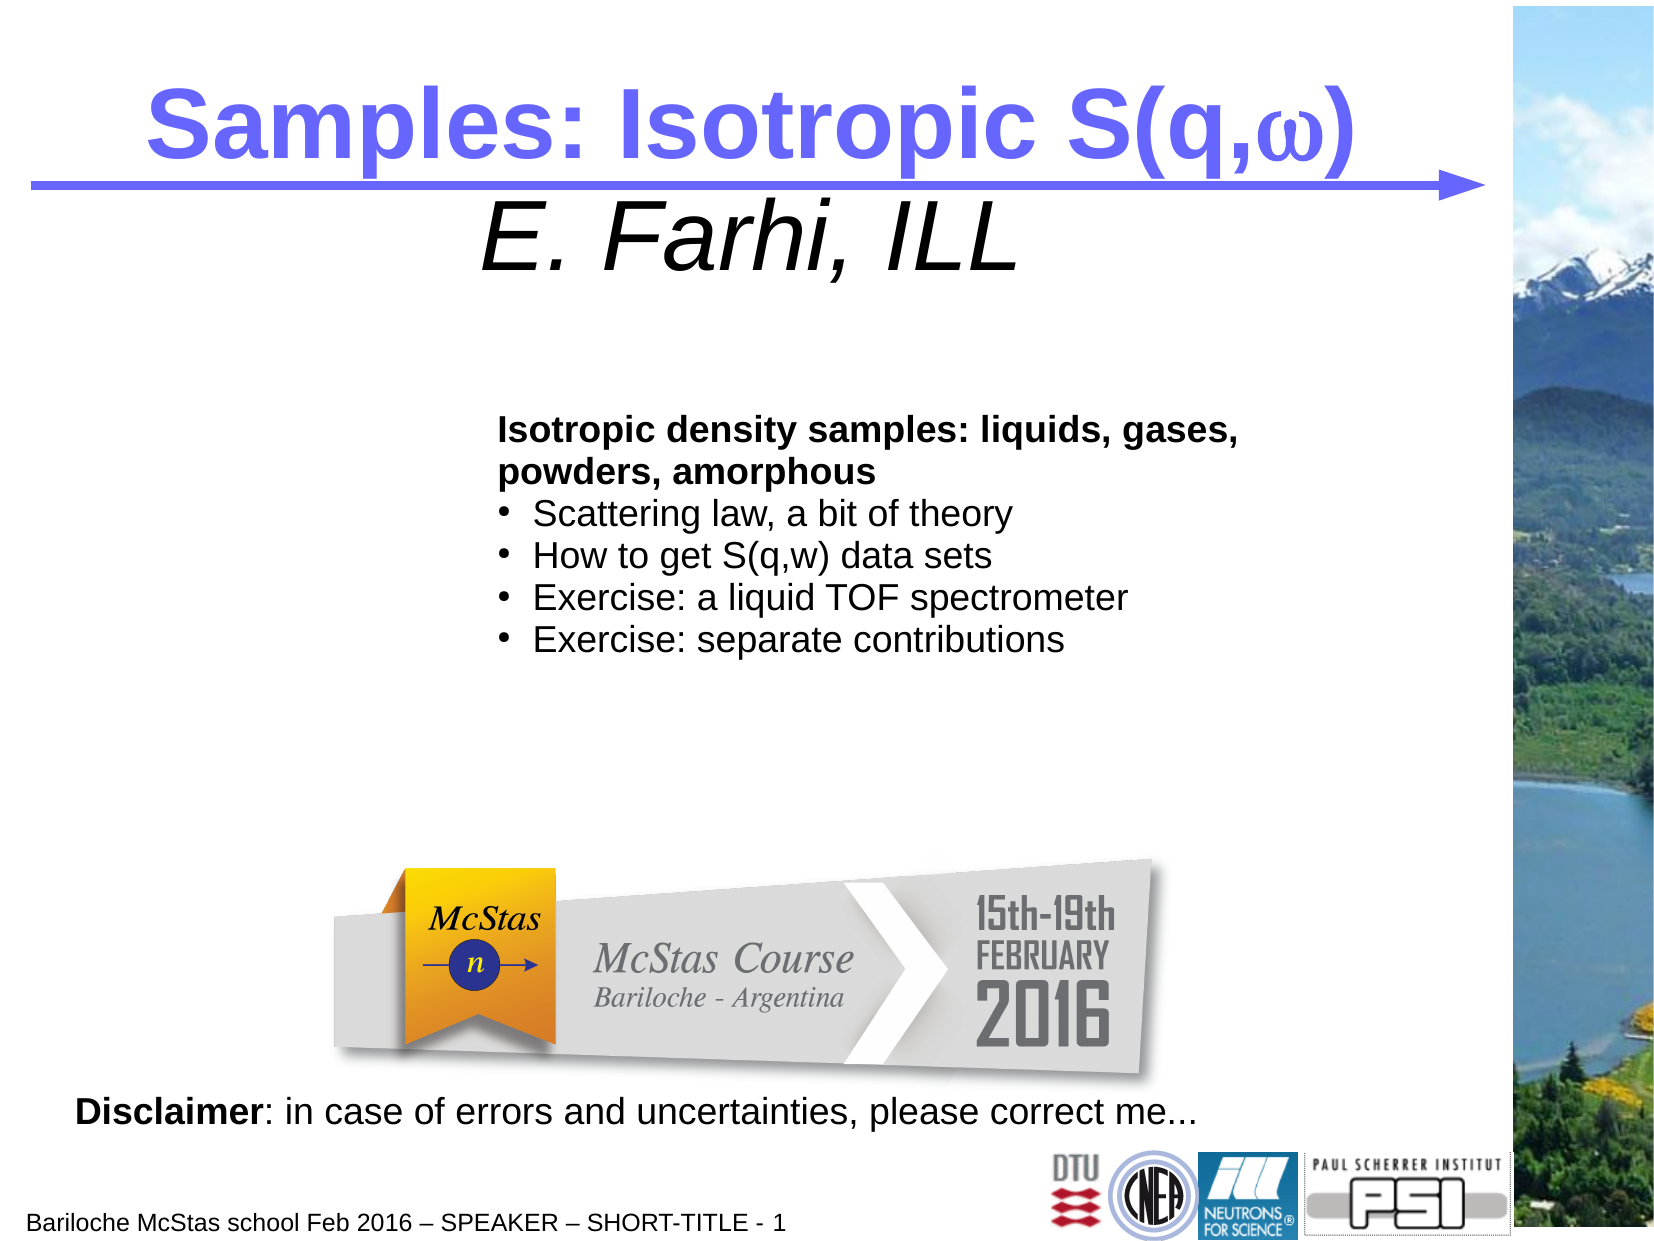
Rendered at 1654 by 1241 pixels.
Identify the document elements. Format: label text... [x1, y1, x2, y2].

text_box Samples: Isotropic S(q,w) E. Farhi, ILL [18, 61, 1486, 319]
text_box Isotropic density samples: liquids, gases, powders, amorphous Scattering law, a bit of theory How to get S(q,w) data sets Exercise: a liquid TOF spectrometer Exercise: separate contributions [482, 400, 1336, 752]
picture [1050, 1152, 1103, 1230]
picture [307, 832, 1193, 1082]
text_box Disclaimer: in case of errors and uncertainties, please correct me... [60, 1082, 1426, 1140]
picture [1108, 6, 1654, 1241]
